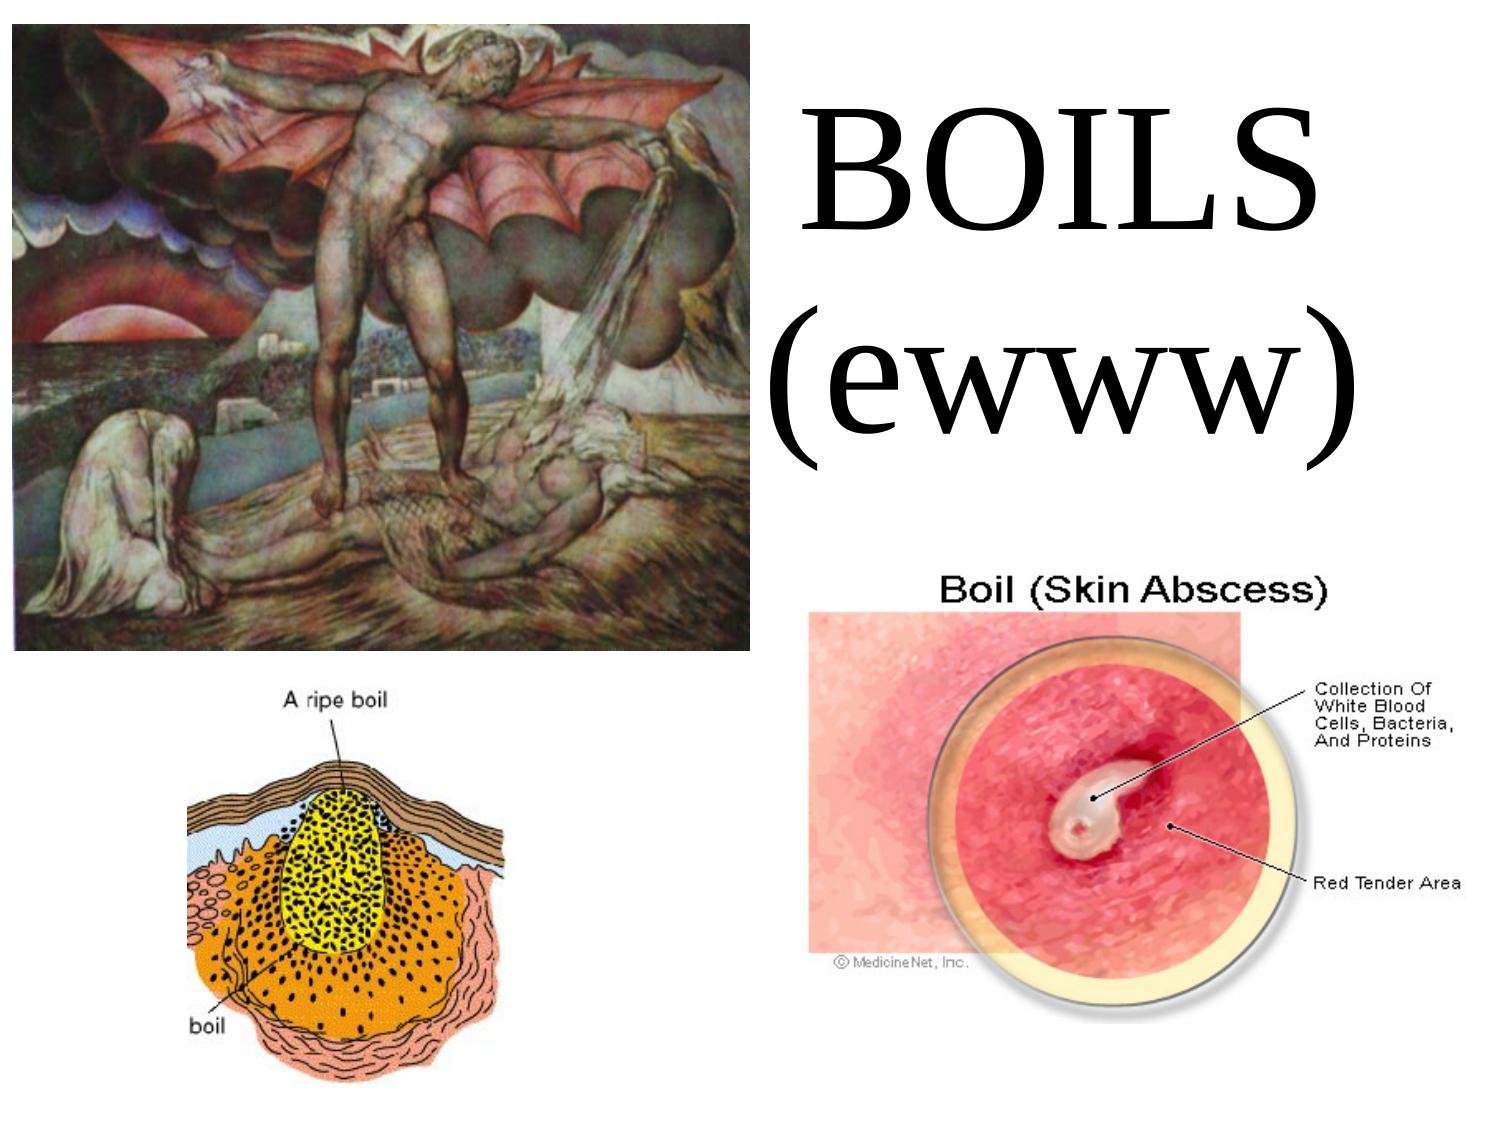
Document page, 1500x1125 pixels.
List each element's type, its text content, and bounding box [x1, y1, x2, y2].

picture [12, 24, 751, 651]
picture [790, 562, 1476, 1024]
title BOILS (ewww) [751, 37, 1476, 501]
picture [187, 674, 523, 1088]
